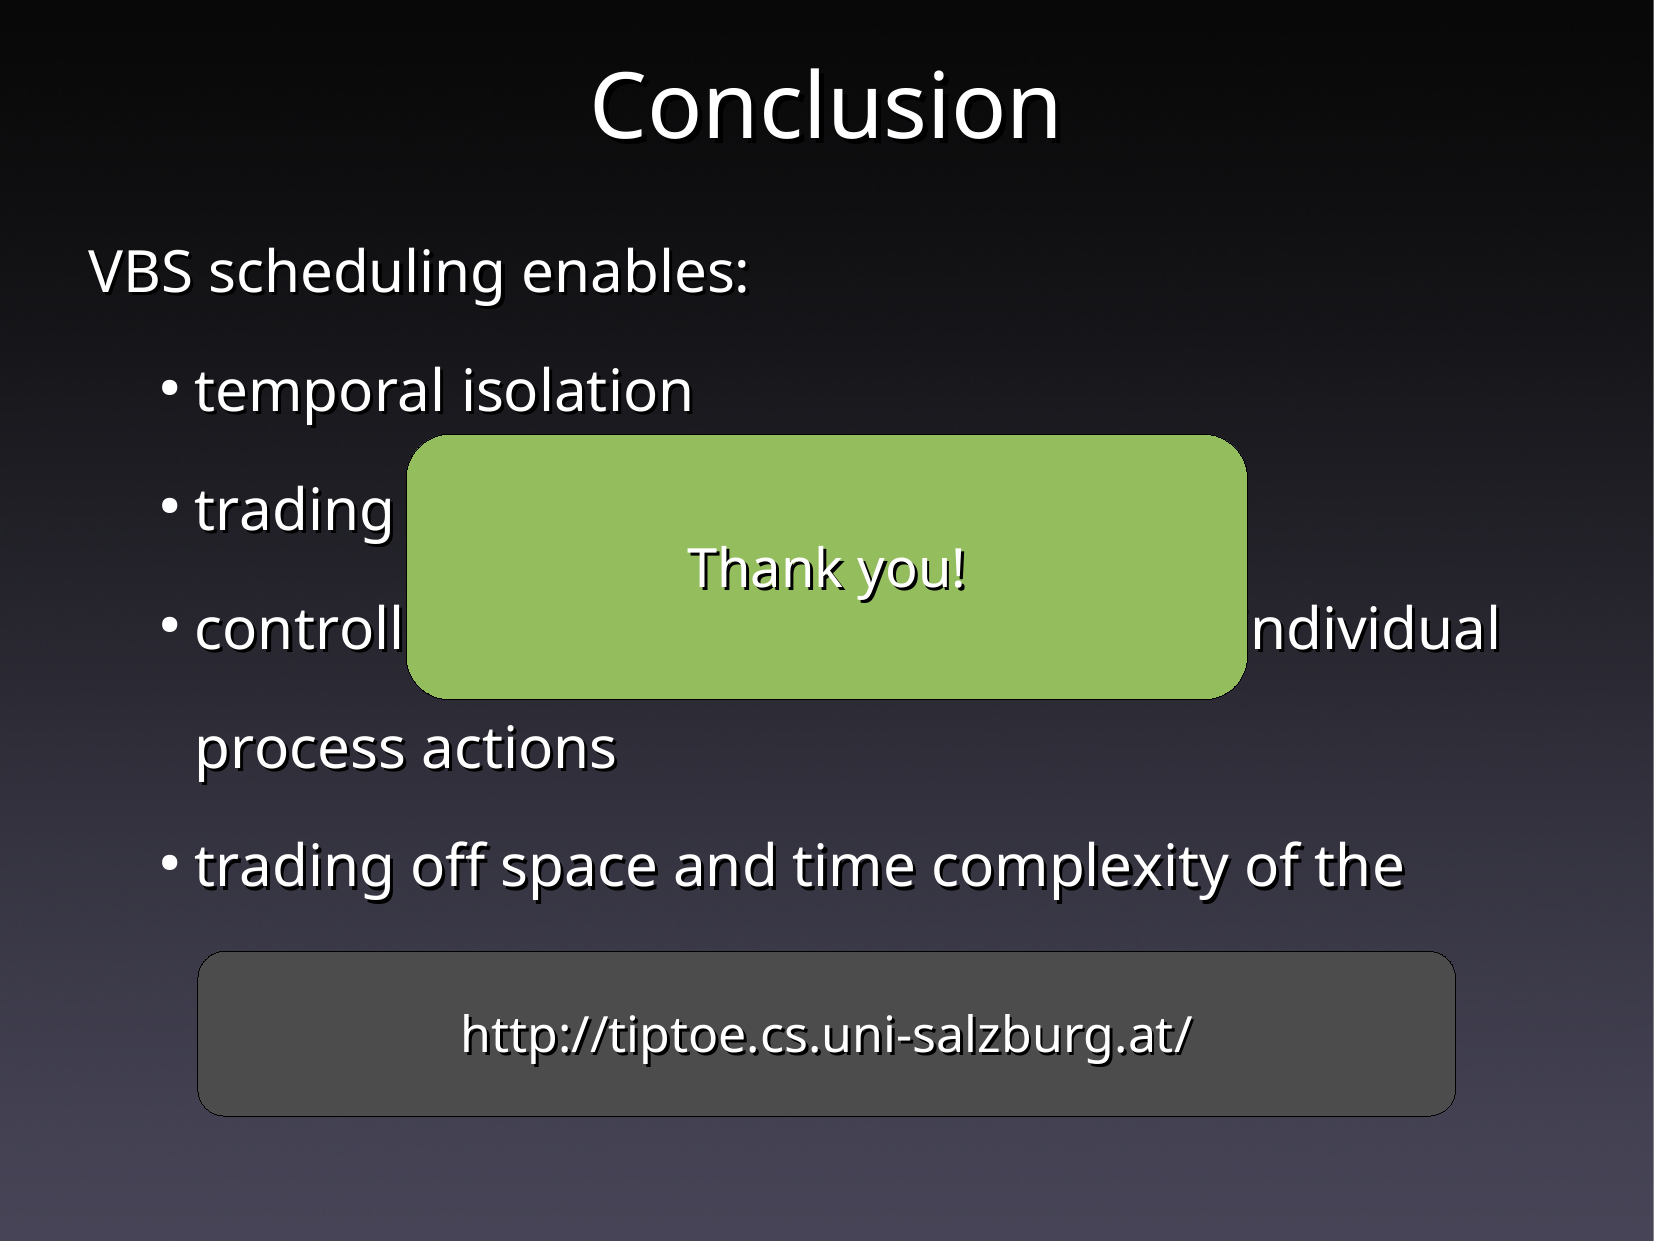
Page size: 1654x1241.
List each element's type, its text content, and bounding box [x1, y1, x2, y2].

text_box http://tiptoe.cs.uni-salzburg.at/ [197, 951, 1456, 1117]
text_box Thank you! [406, 434, 1248, 700]
text_box VBS scheduling enables: temporal isolation trading off throughput and latency controlling the response-time jitter of individual process actions trading off space and time complexity of the scheduling overhead [88, 230, 1573, 1011]
title Conclusion [120, 0, 1533, 208]
picture [0, 0, 1654, 1241]
